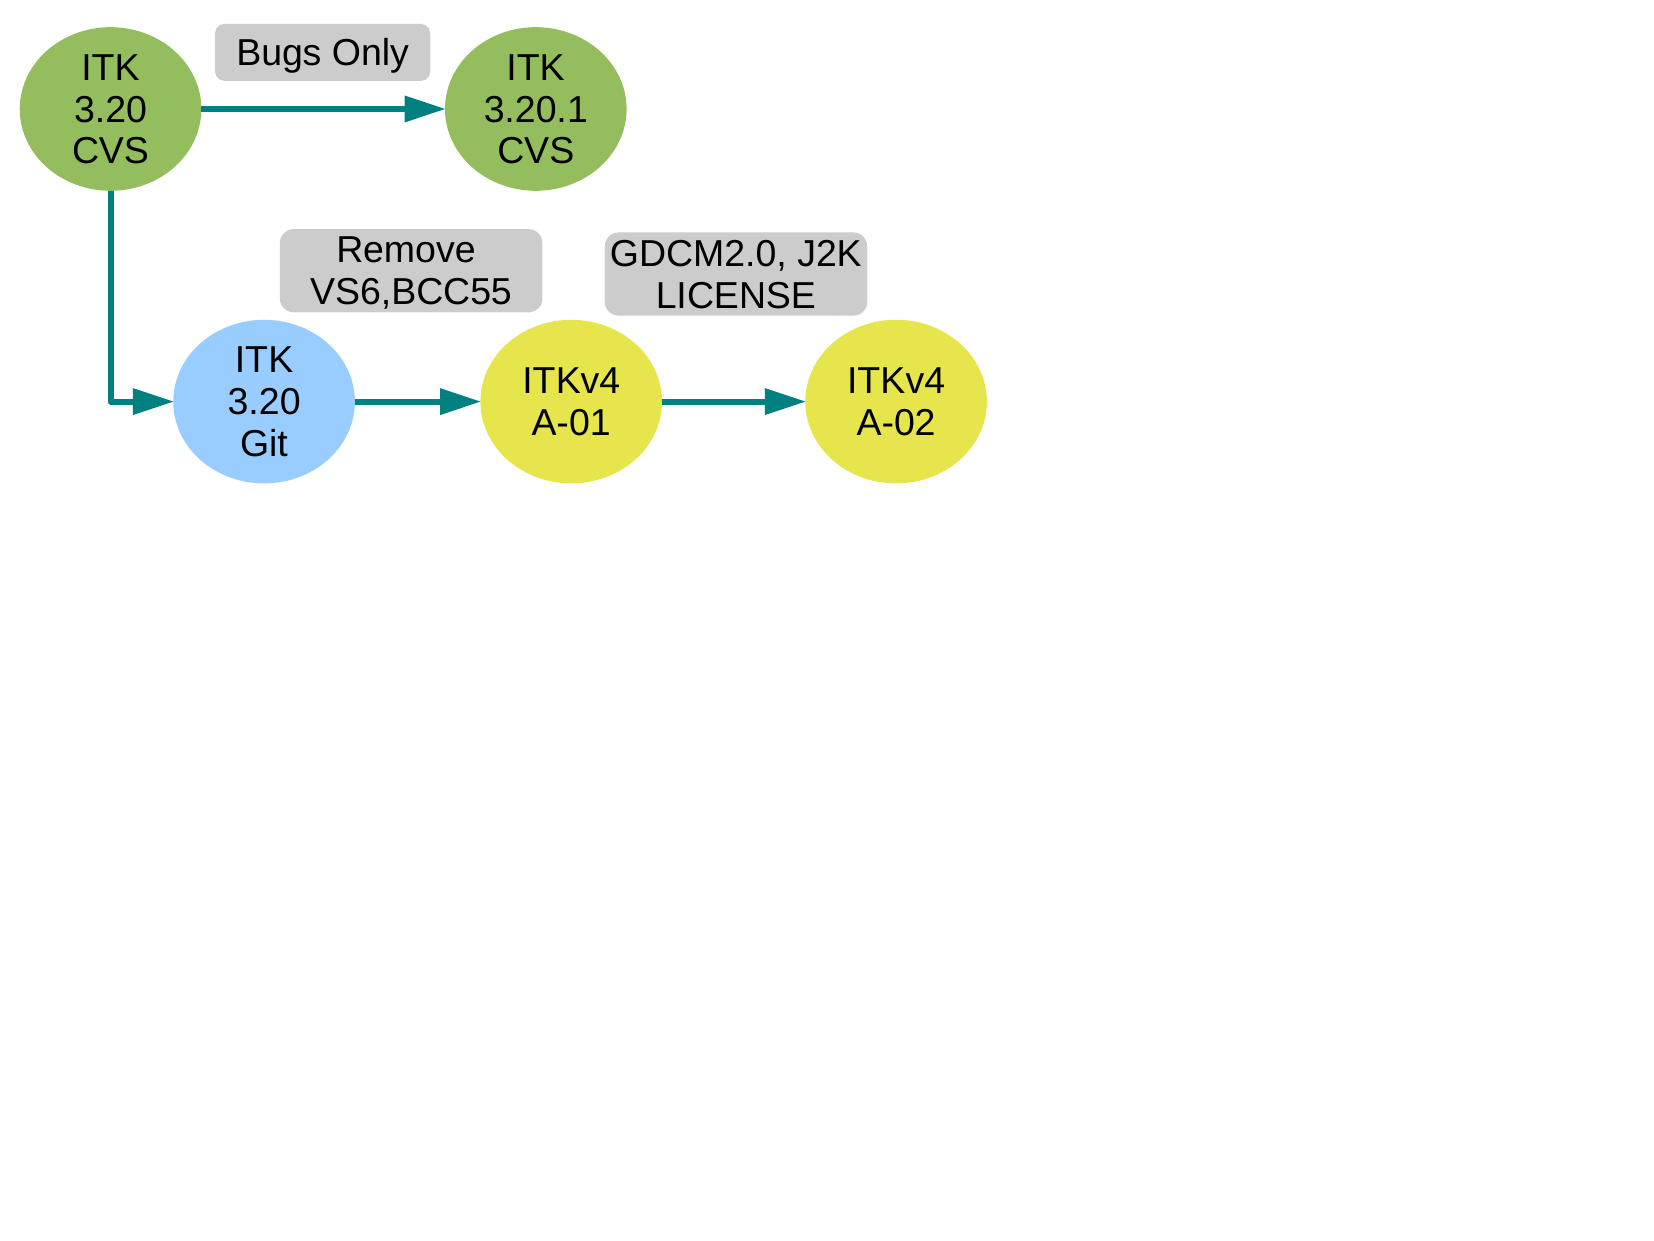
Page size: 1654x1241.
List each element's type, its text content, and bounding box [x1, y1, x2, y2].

text_box ITKv4 A-02 [805, 319, 987, 484]
text_box ITK 3.20 CVS [19, 27, 202, 191]
text_box ITK 3.20.1 CVS [445, 27, 627, 191]
text_box ITK 3.20 Git [173, 319, 355, 484]
text_box Remove VS6,BCC55 [279, 229, 543, 313]
text_box Bugs Only [215, 23, 431, 81]
text_box ITKv4 A-01 [480, 319, 662, 484]
text_box GDCM2.0, J2K LICENSE [604, 232, 868, 316]
